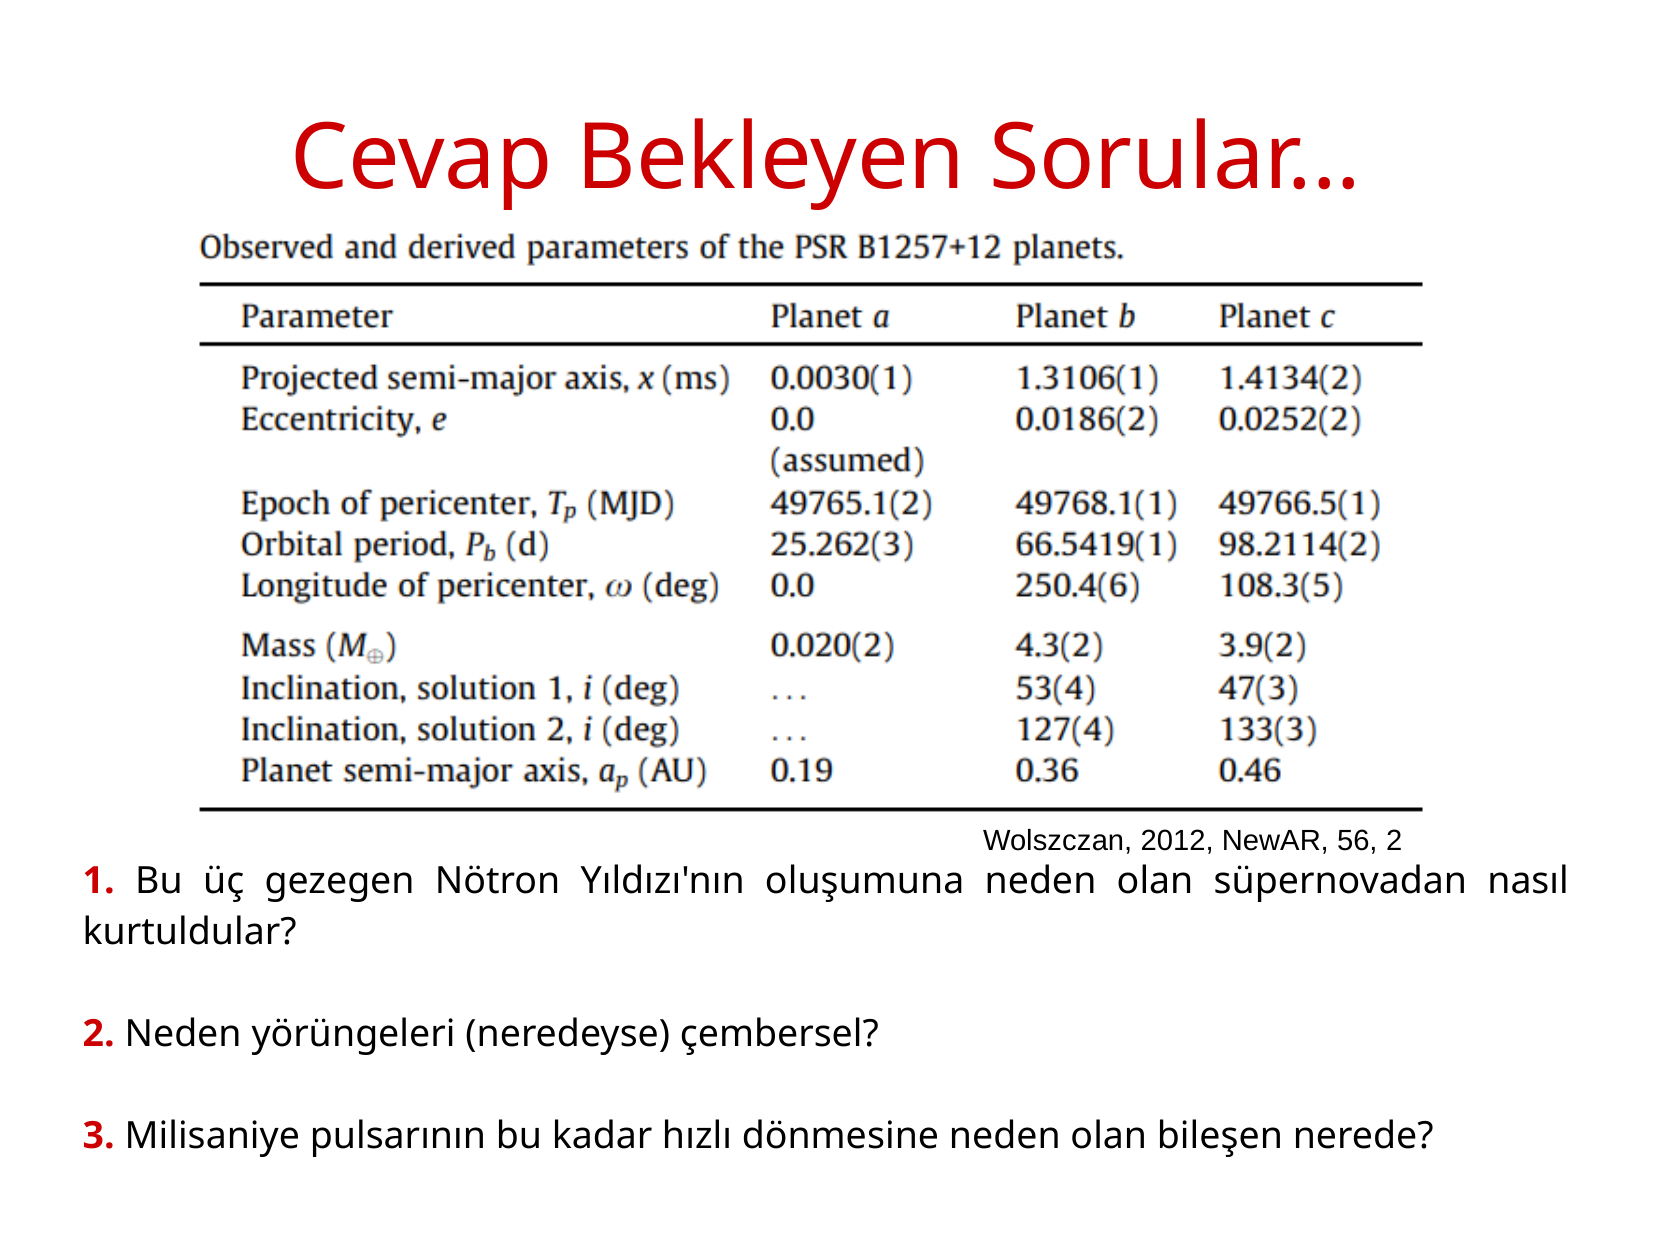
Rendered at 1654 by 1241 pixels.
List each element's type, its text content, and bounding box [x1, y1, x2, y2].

text_box Wolszczan, 2012, NewAR, 56, 2 [772, 816, 1418, 865]
subtitle 1. Bu üç gezegen Nötron Yıldızı'nın oluşumuna neden olan süpernovadan nasıl kurtuldular? 2. Neden yörüngeleri (neredeyse) çembersel? 3. Milisaniye pulsarının bu kadar hızlı dönmesine neden olan bileşen nerede? [82, 857, 1571, 1157]
title Cevap Bekleyen Sorular... [82, 49, 1571, 257]
picture [187, 223, 1451, 836]
